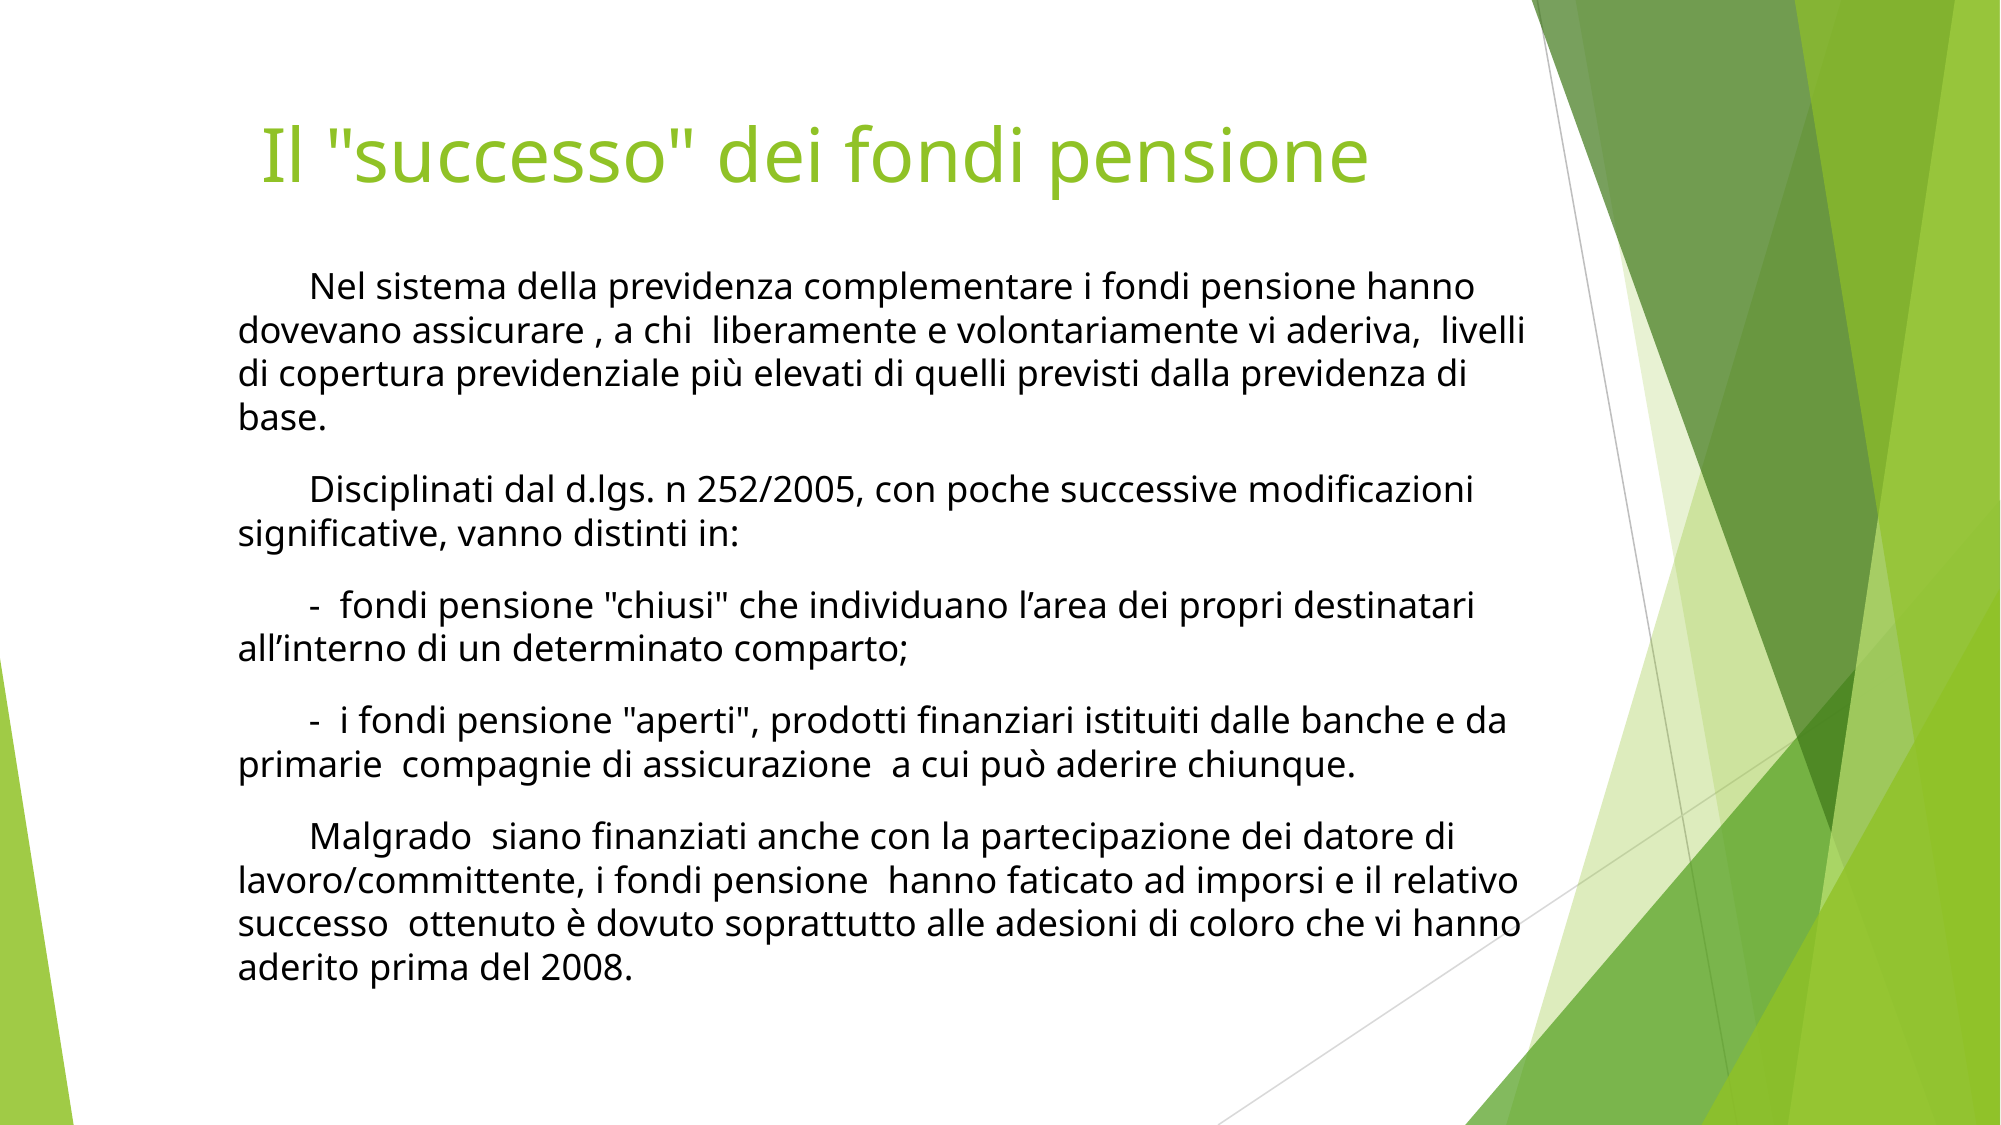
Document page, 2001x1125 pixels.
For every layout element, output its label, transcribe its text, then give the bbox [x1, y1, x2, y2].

title Il "successo" dei fondi pensione [111, 99, 1522, 244]
list Nel sistema della previdenza complementare i fondi pensione hanno dovevano assicurare , a chi liberamente e volontariamente vi aderiva, livelli di copertura previdenziale più elevati di quelli previsti dalla previdenza di base. Disciplinati dal d.lgs. n 252/2005, con poche successive modificazioni significative, vanno distinti in: - fondi pensione "chiusi" che individuano l’area dei propri destinatari all’interno di un determinato comparto; - i fondi pensione "aperti", prodotti finanziari istituiti dalle banche e da primarie compagnie di assicurazione a cui può aderire chiunque. Malgrado siano finanziati anche con la partecipazione dei datore di lavoro/committente, i fondi pensione hanno faticato ad imporsi e il relativo successo ottenuto è dovuto soprattutto alle adesioni di coloro che vi hanno aderito prima del 2008. [99, 263, 1567, 988]
